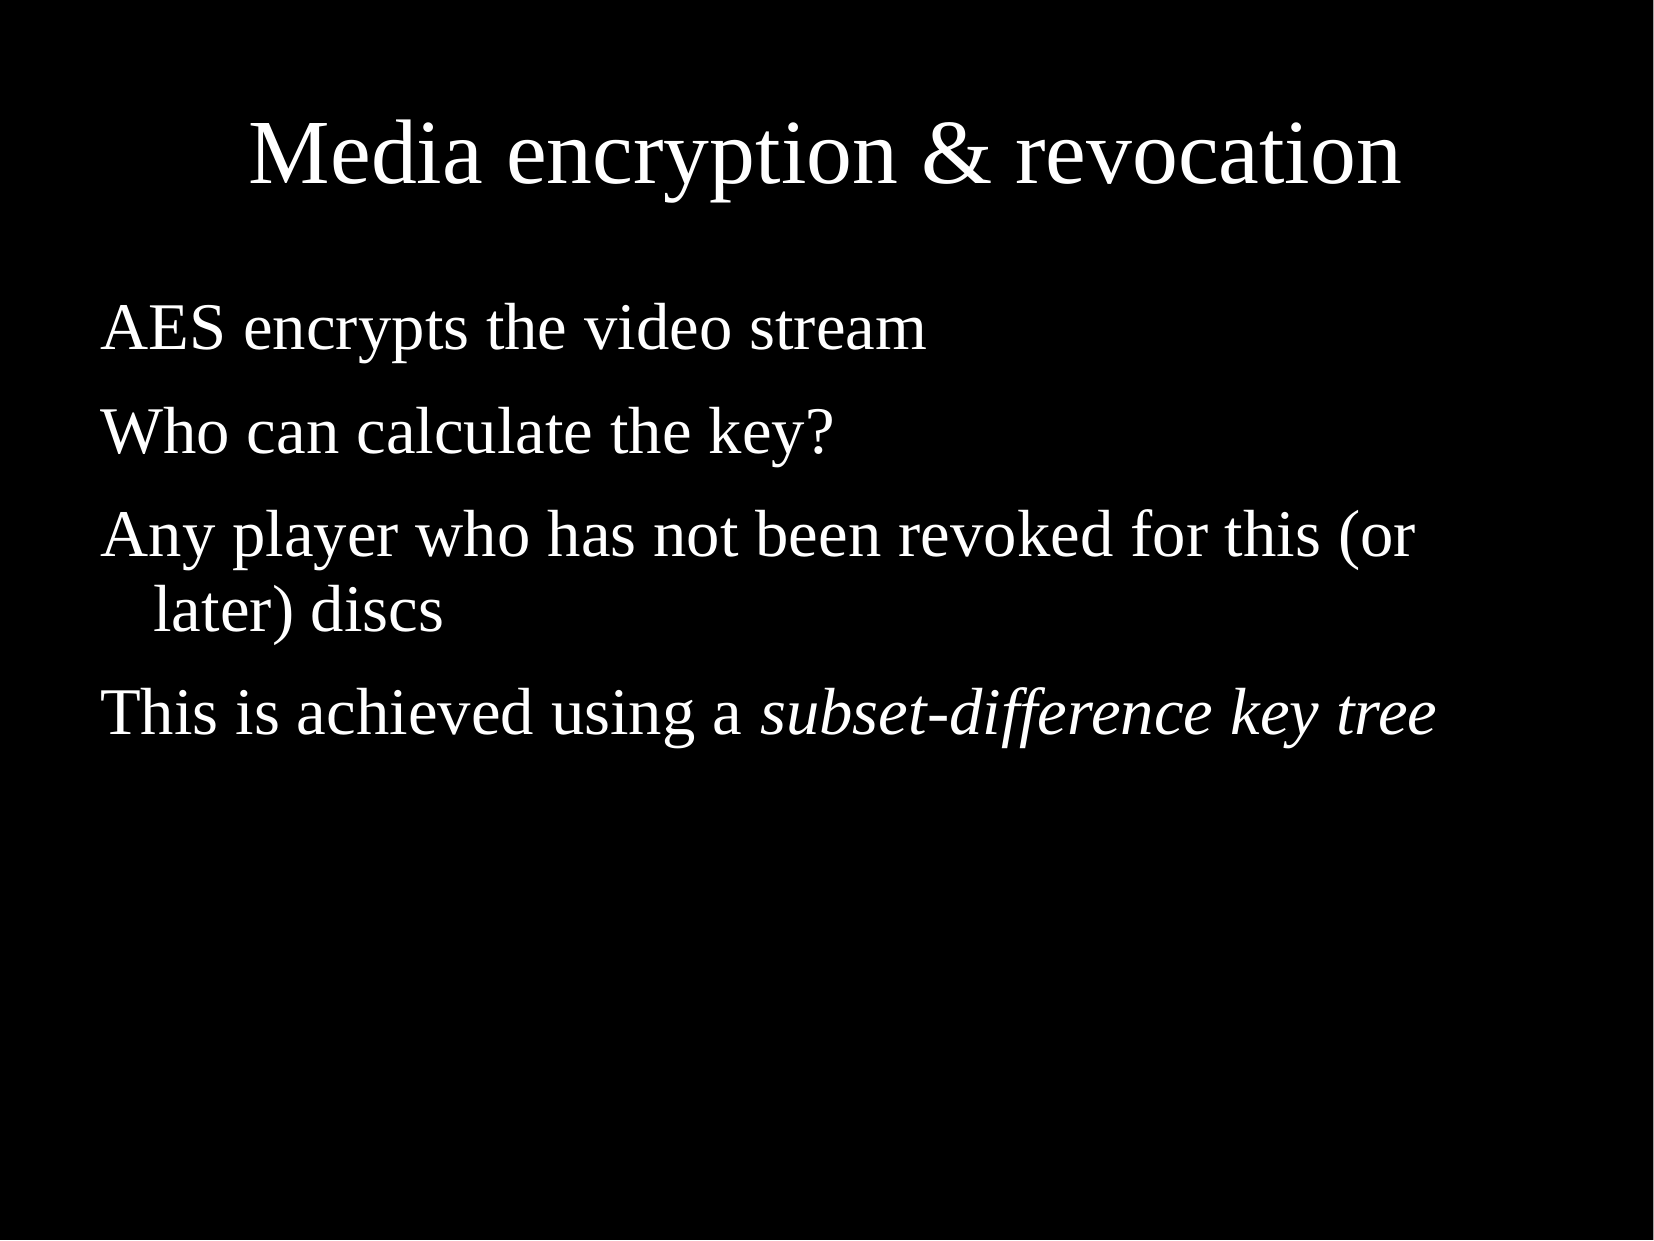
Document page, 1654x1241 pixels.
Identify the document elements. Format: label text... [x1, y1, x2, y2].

title Media encryption & revocation [82, 49, 1571, 257]
list AES encrypts the video stream Who can calculate the key? Any player who has not been revoked for this (or later) discs This is achieved using a subset-difference key tree [82, 290, 1571, 1094]
